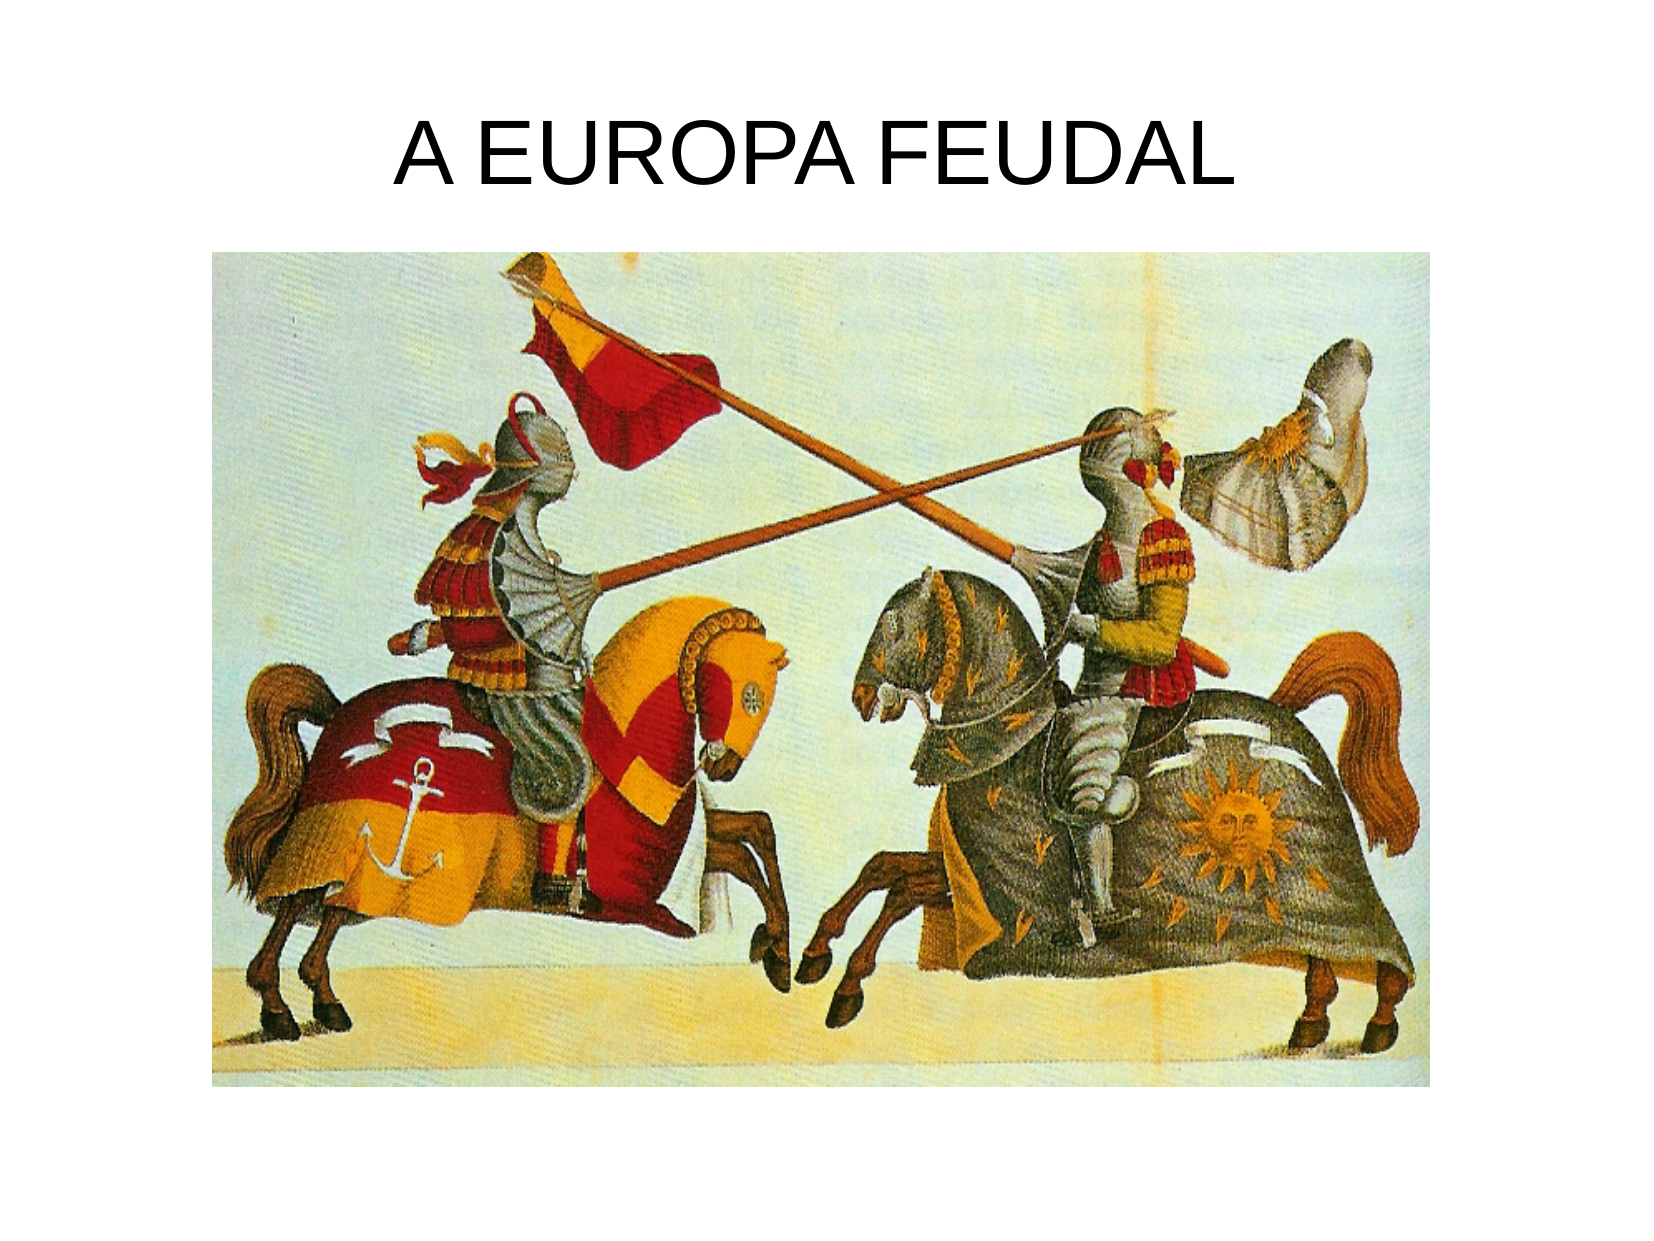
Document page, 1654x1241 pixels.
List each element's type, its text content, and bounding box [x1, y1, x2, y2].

picture [212, 252, 1430, 1087]
title A EUROPA FEUDAL [82, 49, 1571, 257]
